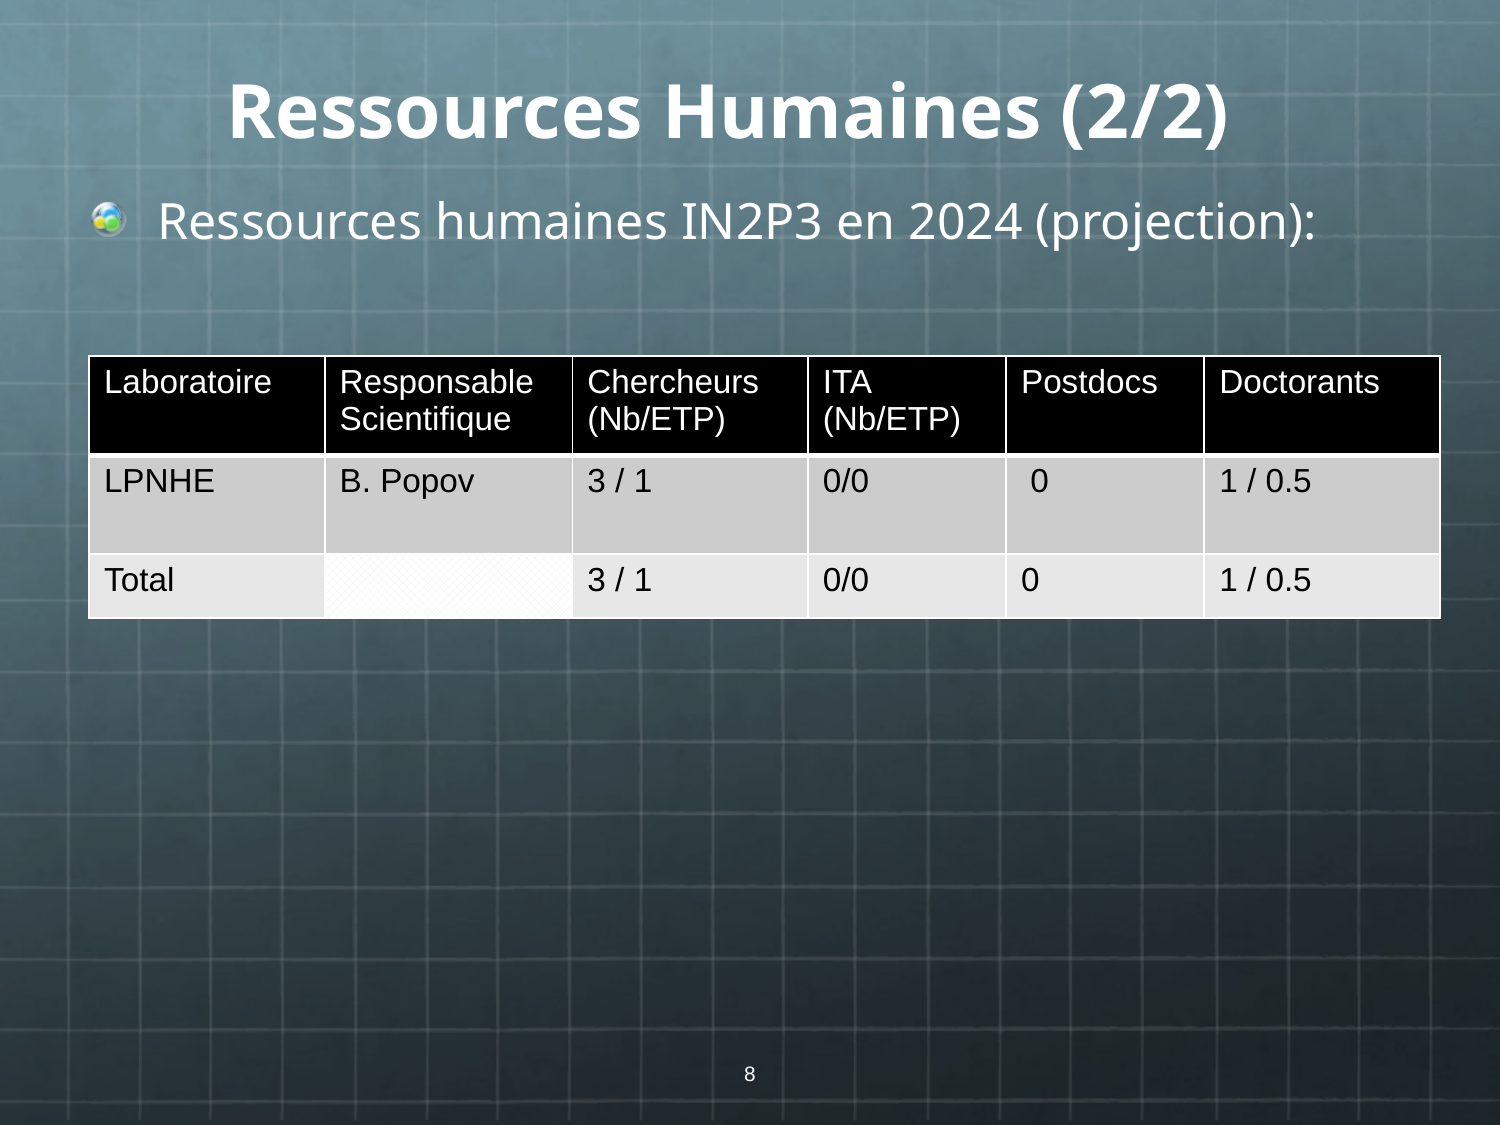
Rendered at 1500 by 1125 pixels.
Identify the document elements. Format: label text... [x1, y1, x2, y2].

table_header Responsable Scientifique [326, 357, 572, 453]
table_cell 1 / 0.5 [1205, 458, 1439, 553]
table_cell 3 / 1 [573, 458, 807, 553]
table_cell LPNHE [90, 458, 324, 553]
table_cell 3 / 1 [573, 555, 807, 617]
table_cell B. Popov [326, 458, 572, 553]
text_box Ressources Humaines (2/2) [53, 32, 1403, 185]
table_header Postdocs [1007, 357, 1203, 453]
table_cell [326, 555, 572, 617]
picture [0, 0, 1500, 1125]
table_header Doctorants [1205, 357, 1439, 453]
table_cell 0/0 [809, 458, 1005, 553]
table_cell 0/0 [809, 555, 1005, 617]
table_cell 1 / 0.5 [1205, 555, 1439, 617]
table_cell Total [90, 555, 324, 617]
table_cell 0 [1007, 555, 1203, 617]
table_header ITA (Nb/ETP) [809, 357, 1005, 453]
table_cell 0 [1007, 458, 1203, 553]
text_box <number> [687, 1042, 813, 1103]
table_header Laboratoire [90, 357, 324, 453]
table_header Chercheurs (Nb/ETP) [573, 357, 807, 453]
text_box Ressources humaines IN2P3 en 2024 (projection): Demande(s) prioritaire(s) Chercheurs et/ou ITA (préciser laboratoire et justification ) : [76, 137, 1424, 1012]
